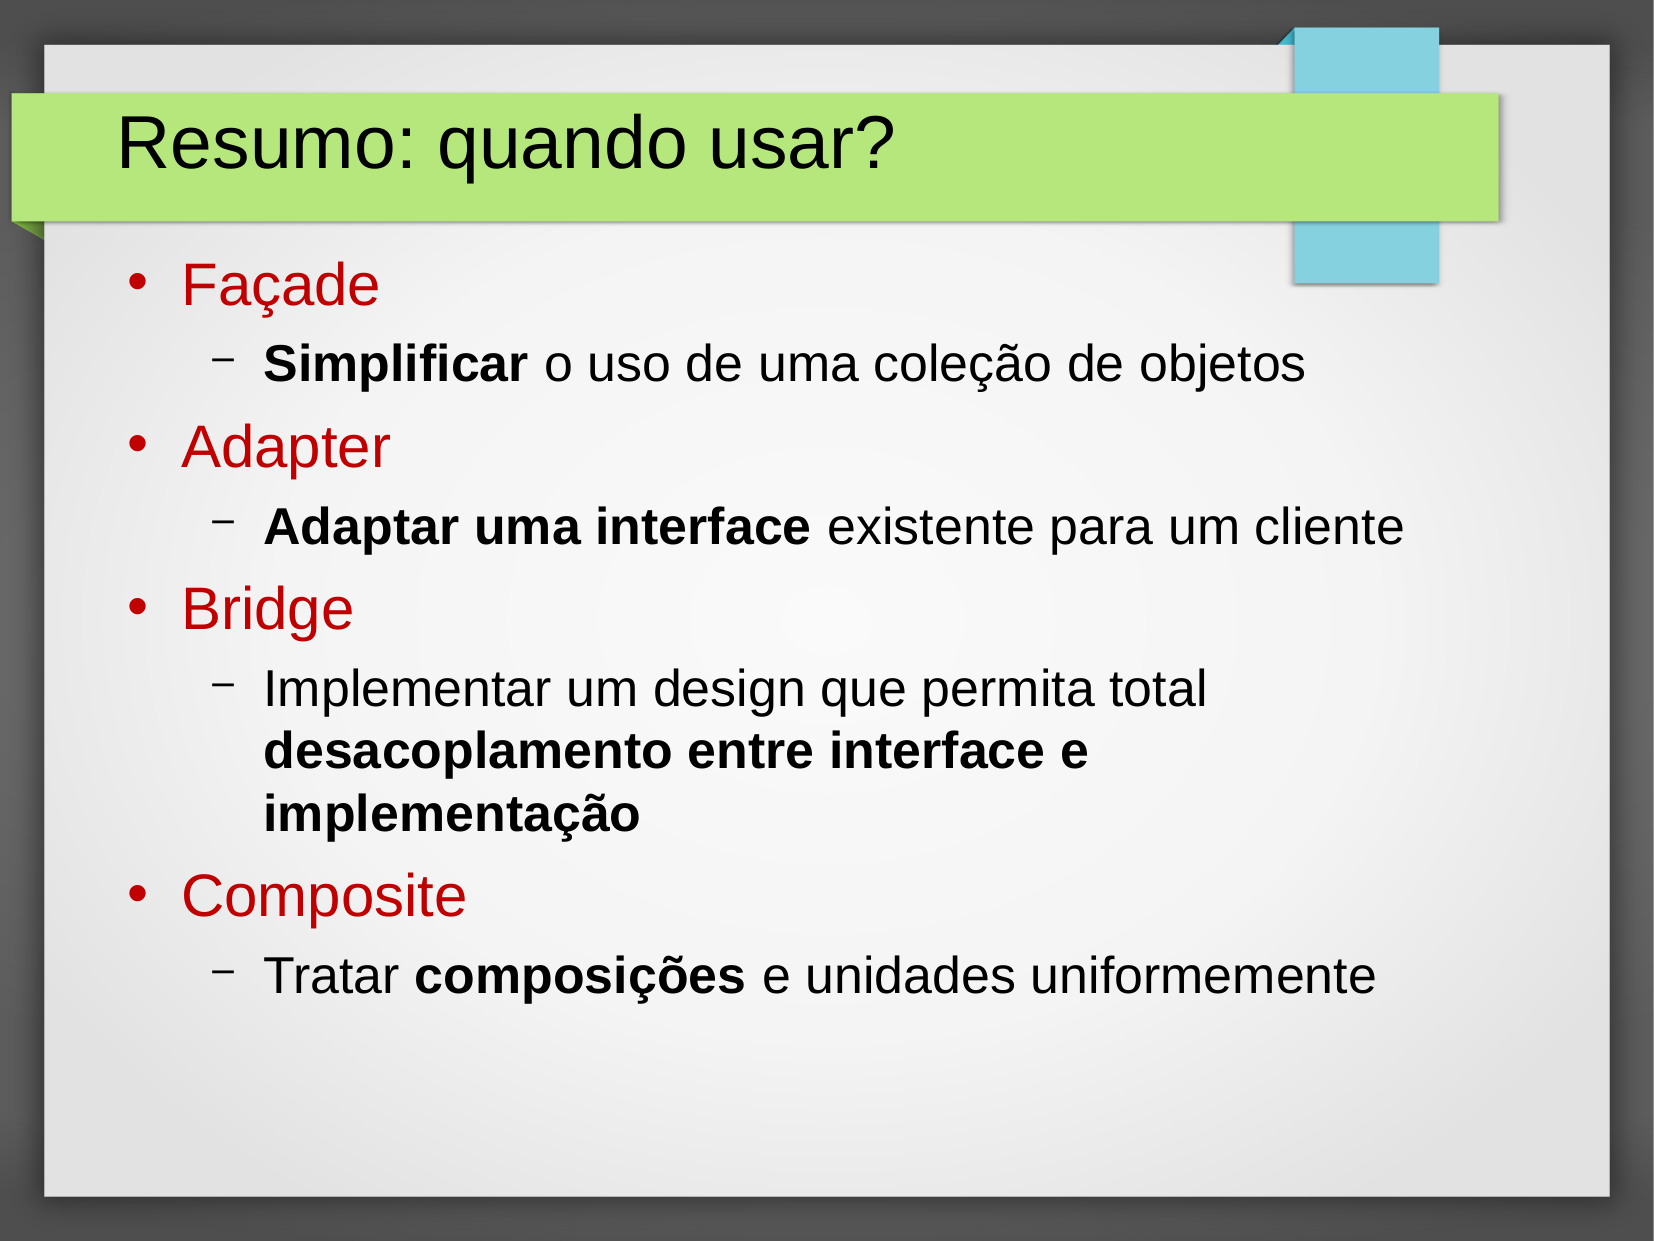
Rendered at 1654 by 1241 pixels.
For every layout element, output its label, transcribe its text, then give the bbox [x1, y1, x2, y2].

title Resumo: quando usar? [75, 45, 1426, 233]
picture [0, 0, 1654, 1241]
list Façade Simplificar o uso de uma coleção de objetos Adapter Adaptar uma interface existente para um cliente Bridge Implementar um design que permita total desacoplamento entre interface e implementação Composite Tratar composições e unidades uniformemente [112, 237, 1442, 1013]
